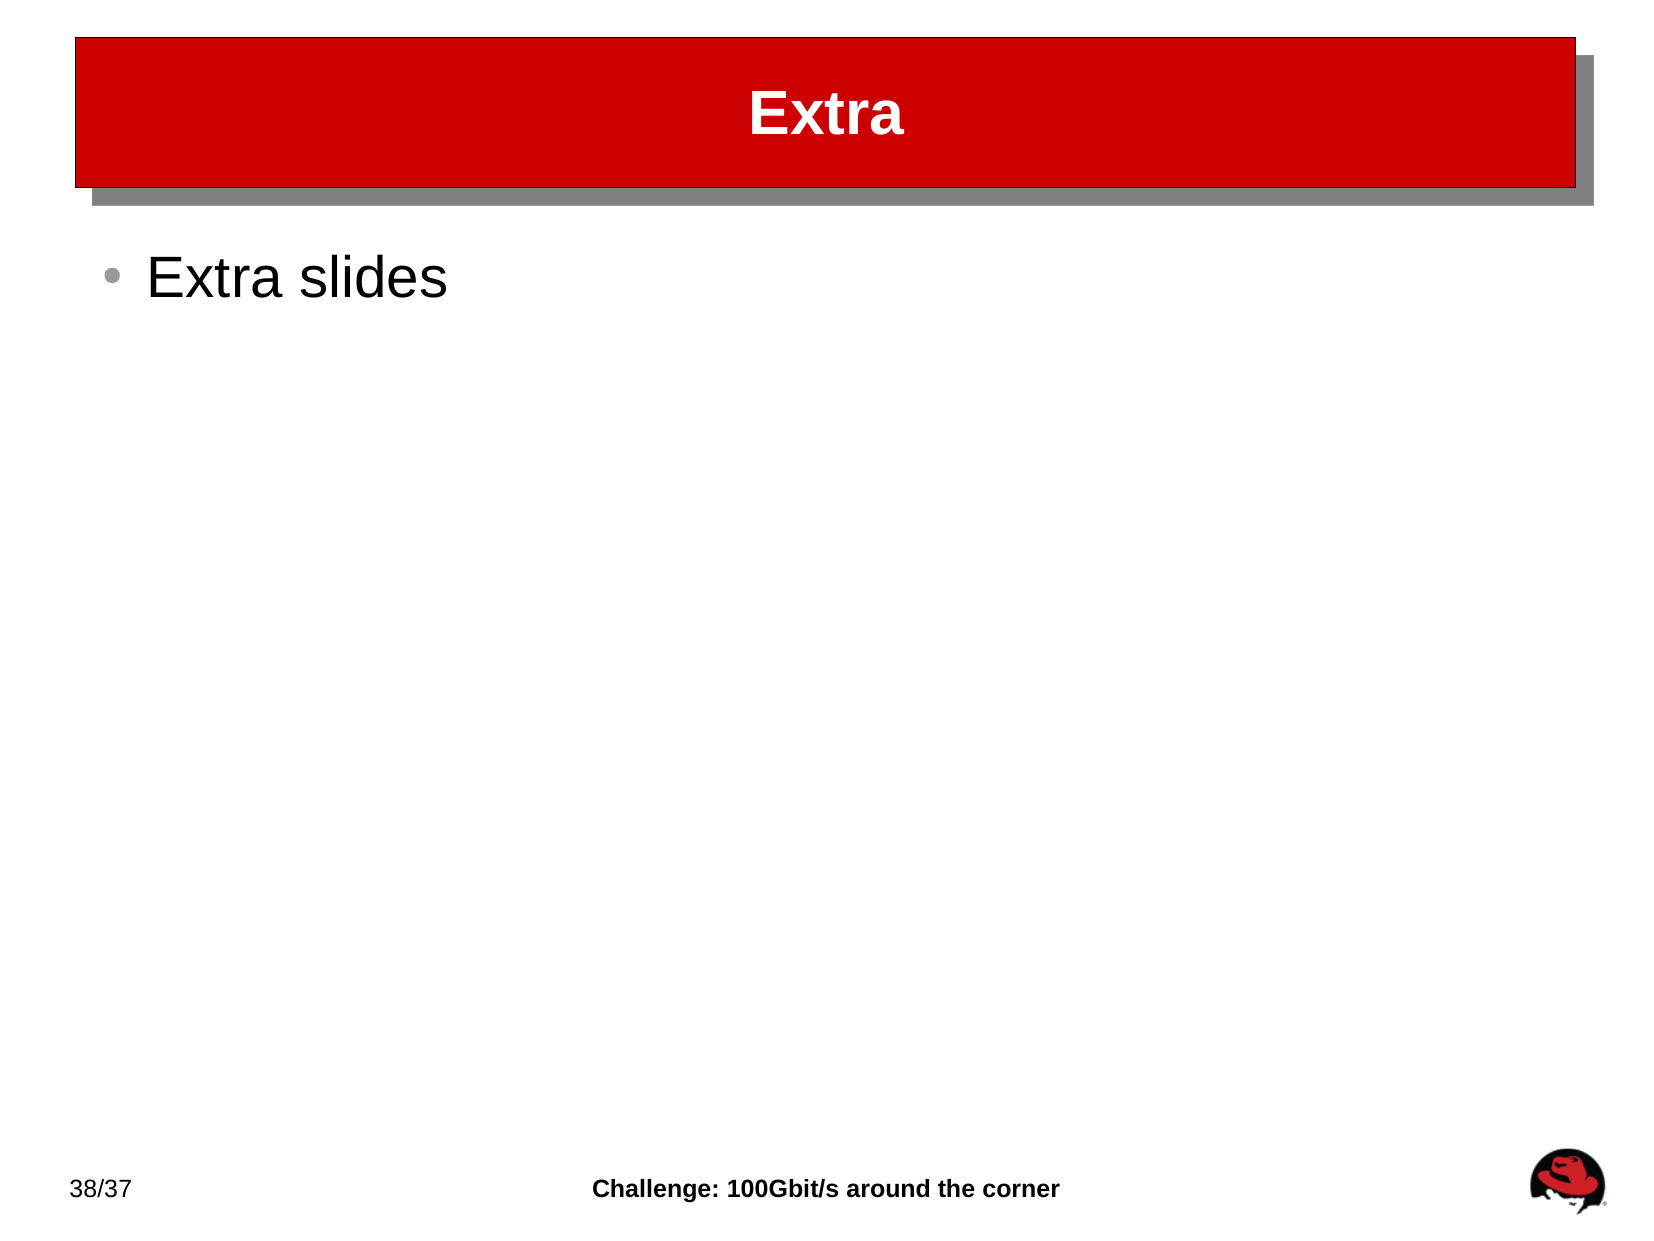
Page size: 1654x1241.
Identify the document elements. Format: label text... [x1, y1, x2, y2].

list Extra slides [86, 244, 1576, 1039]
picture [1529, 1146, 1613, 1224]
title Extra [82, 37, 1571, 188]
